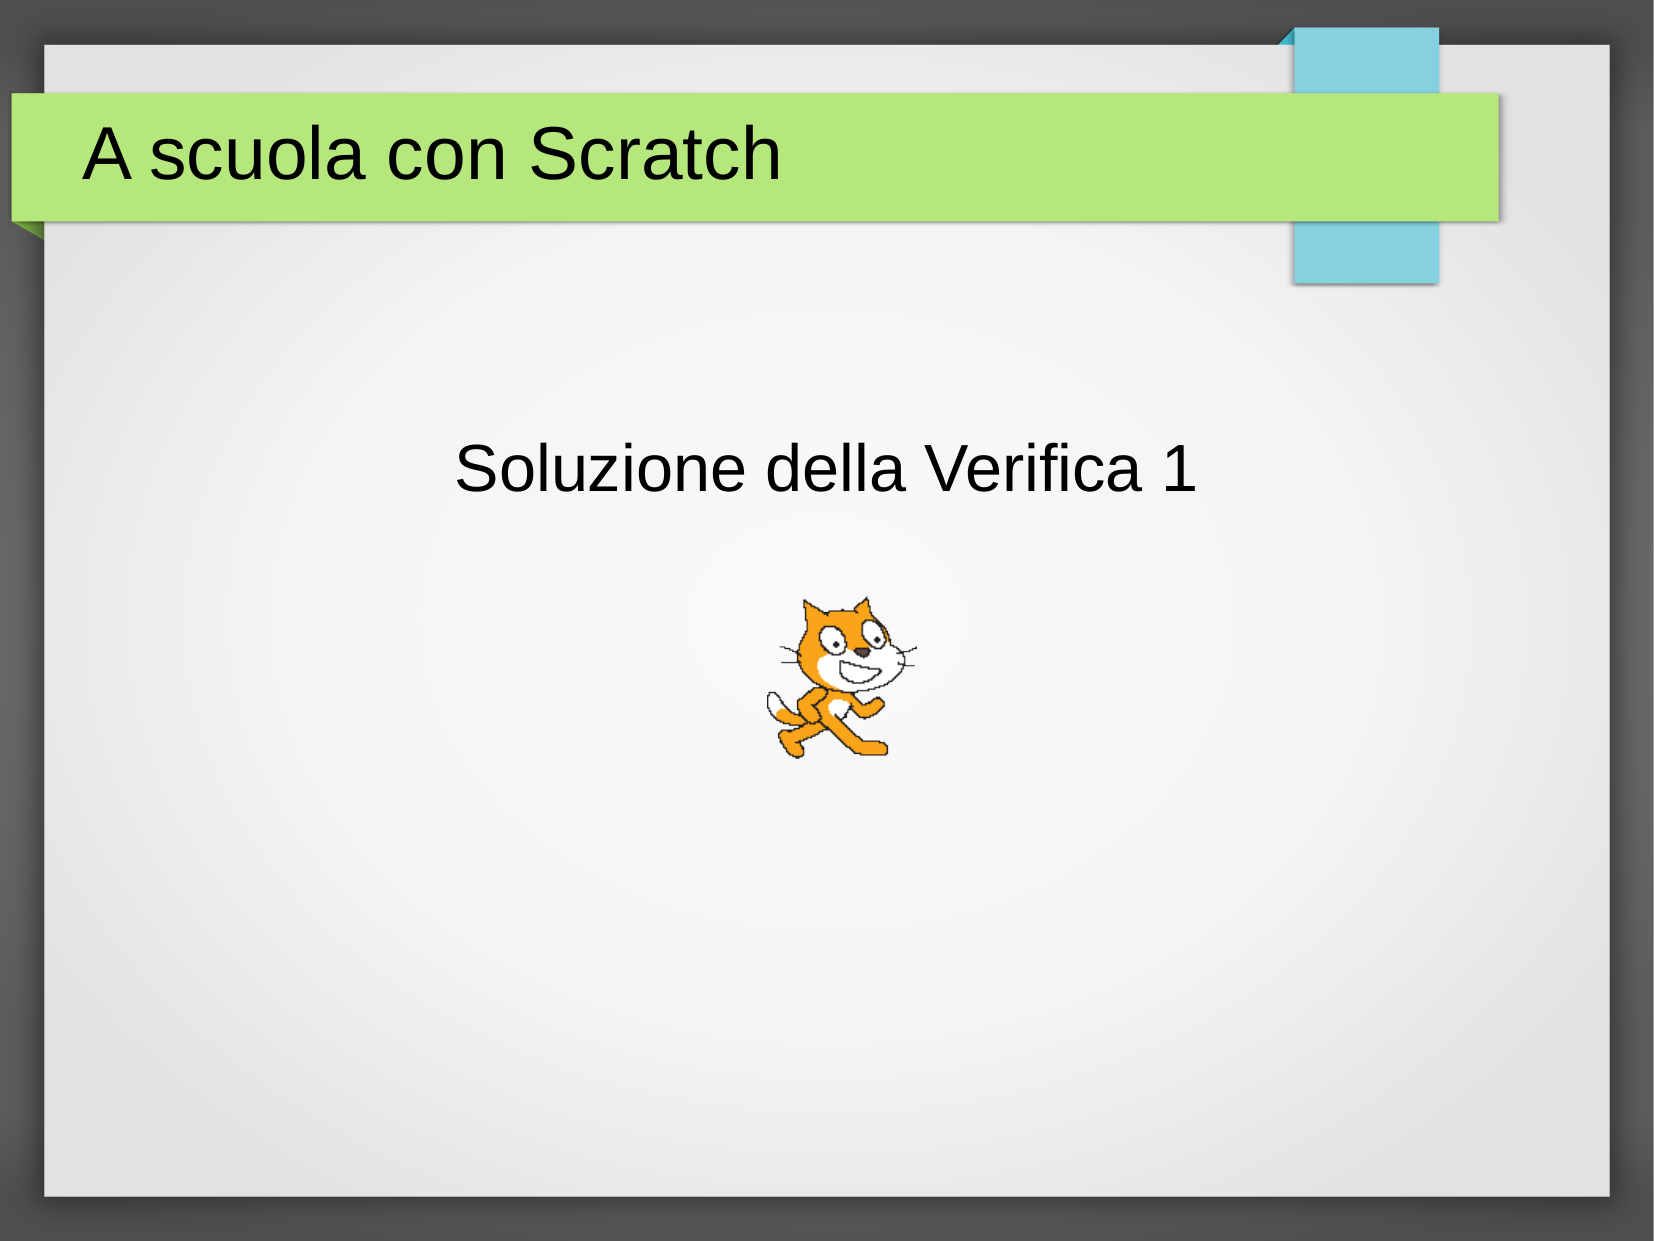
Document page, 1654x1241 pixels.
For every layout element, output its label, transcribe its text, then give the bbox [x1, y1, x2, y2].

subtitle Soluzione della Verifica 1 [82, 295, 1571, 1015]
picture [0, 0, 1654, 1241]
title A scuola con Scratch [82, 94, 1264, 213]
